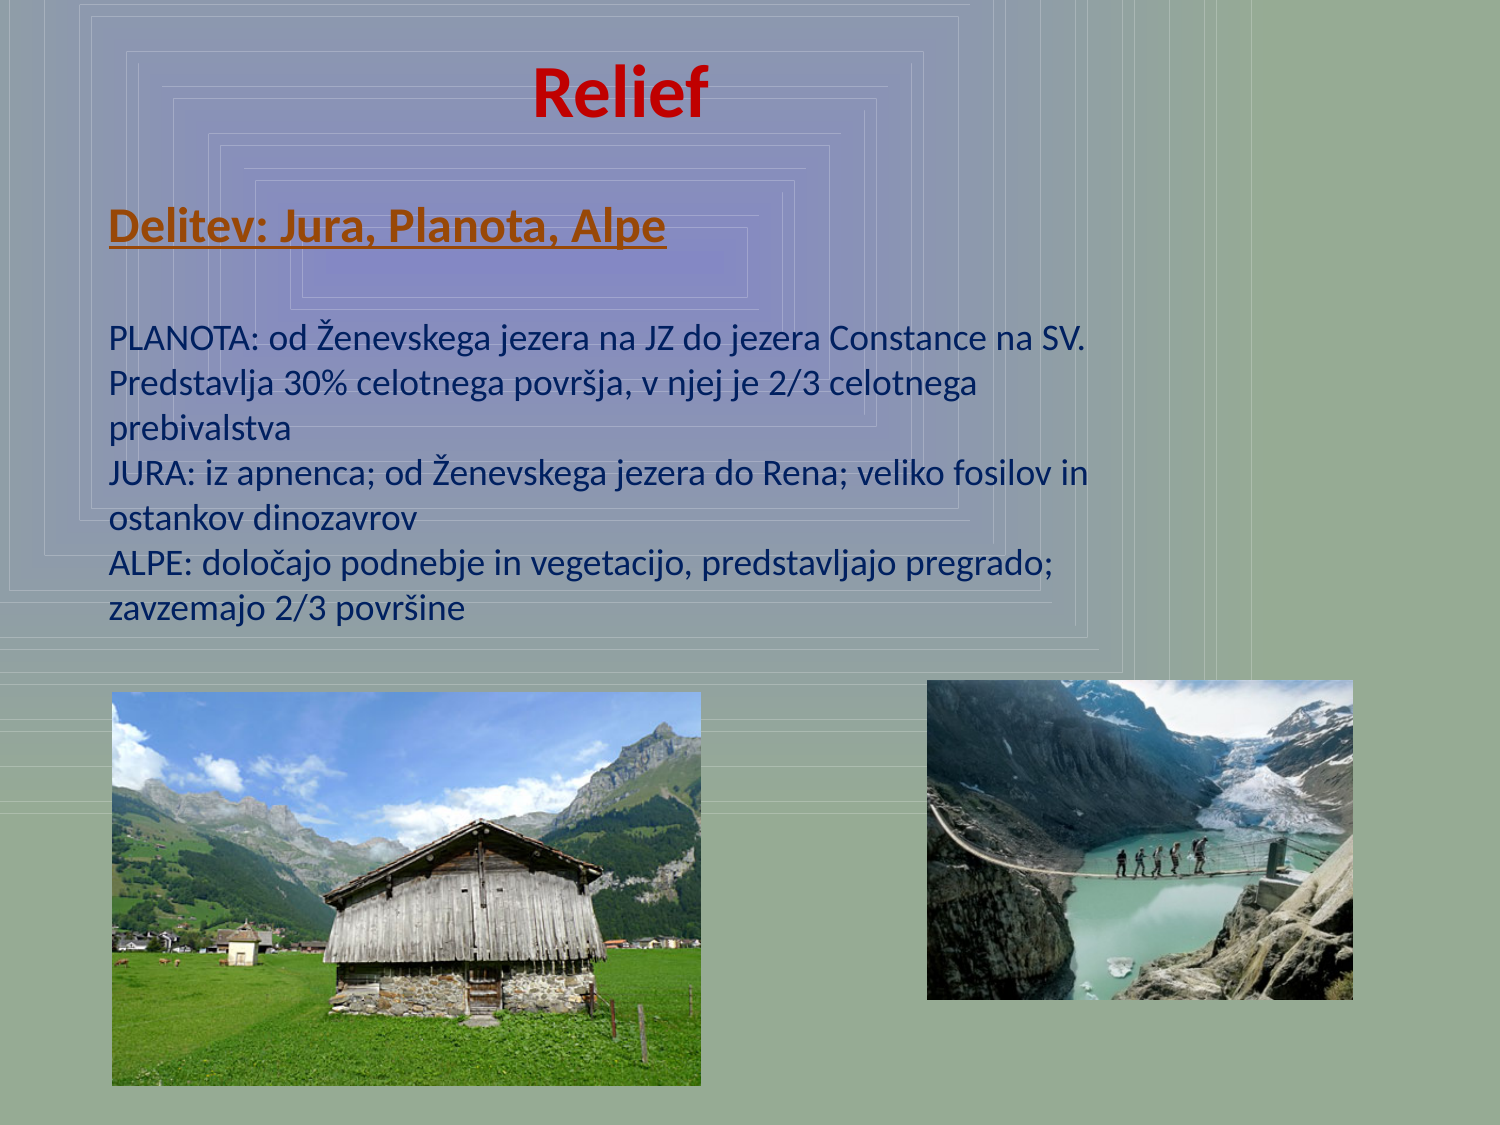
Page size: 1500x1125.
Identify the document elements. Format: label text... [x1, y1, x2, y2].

text_box Relief Delitev: Jura, Planota, Alpe PLANOTA: od Ženevskega jezera na JZ do jezera Constance na SV. Predstavlja 30% celotnega površja, v njej je 2/3 celotnega prebivalstva JURA: iz apnenca; od Ženevskega jezera do Rena; veliko fosilov in ostankov dinozavrov ALPE: določajo podnebje in vegetacijo, predstavljajo pregrado; zavzemajo 2/3 površine [93, 35, 1149, 635]
picture [112, 692, 701, 1086]
picture [927, 680, 1353, 1000]
